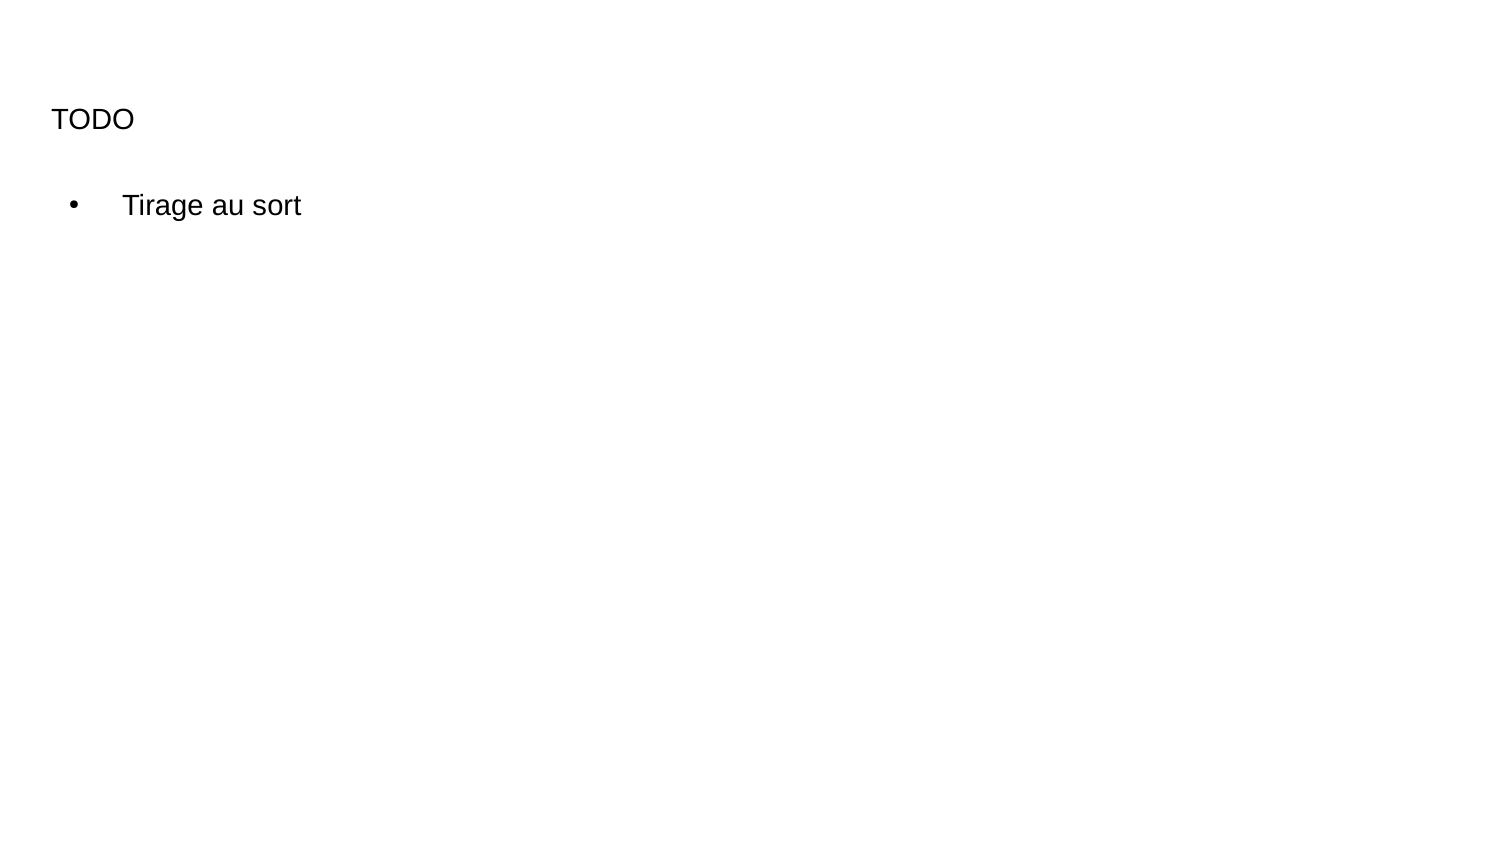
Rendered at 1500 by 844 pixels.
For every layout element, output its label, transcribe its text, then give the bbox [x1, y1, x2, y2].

list Tirage au sort [51, 189, 1449, 750]
title TODO [51, 72, 1449, 167]
